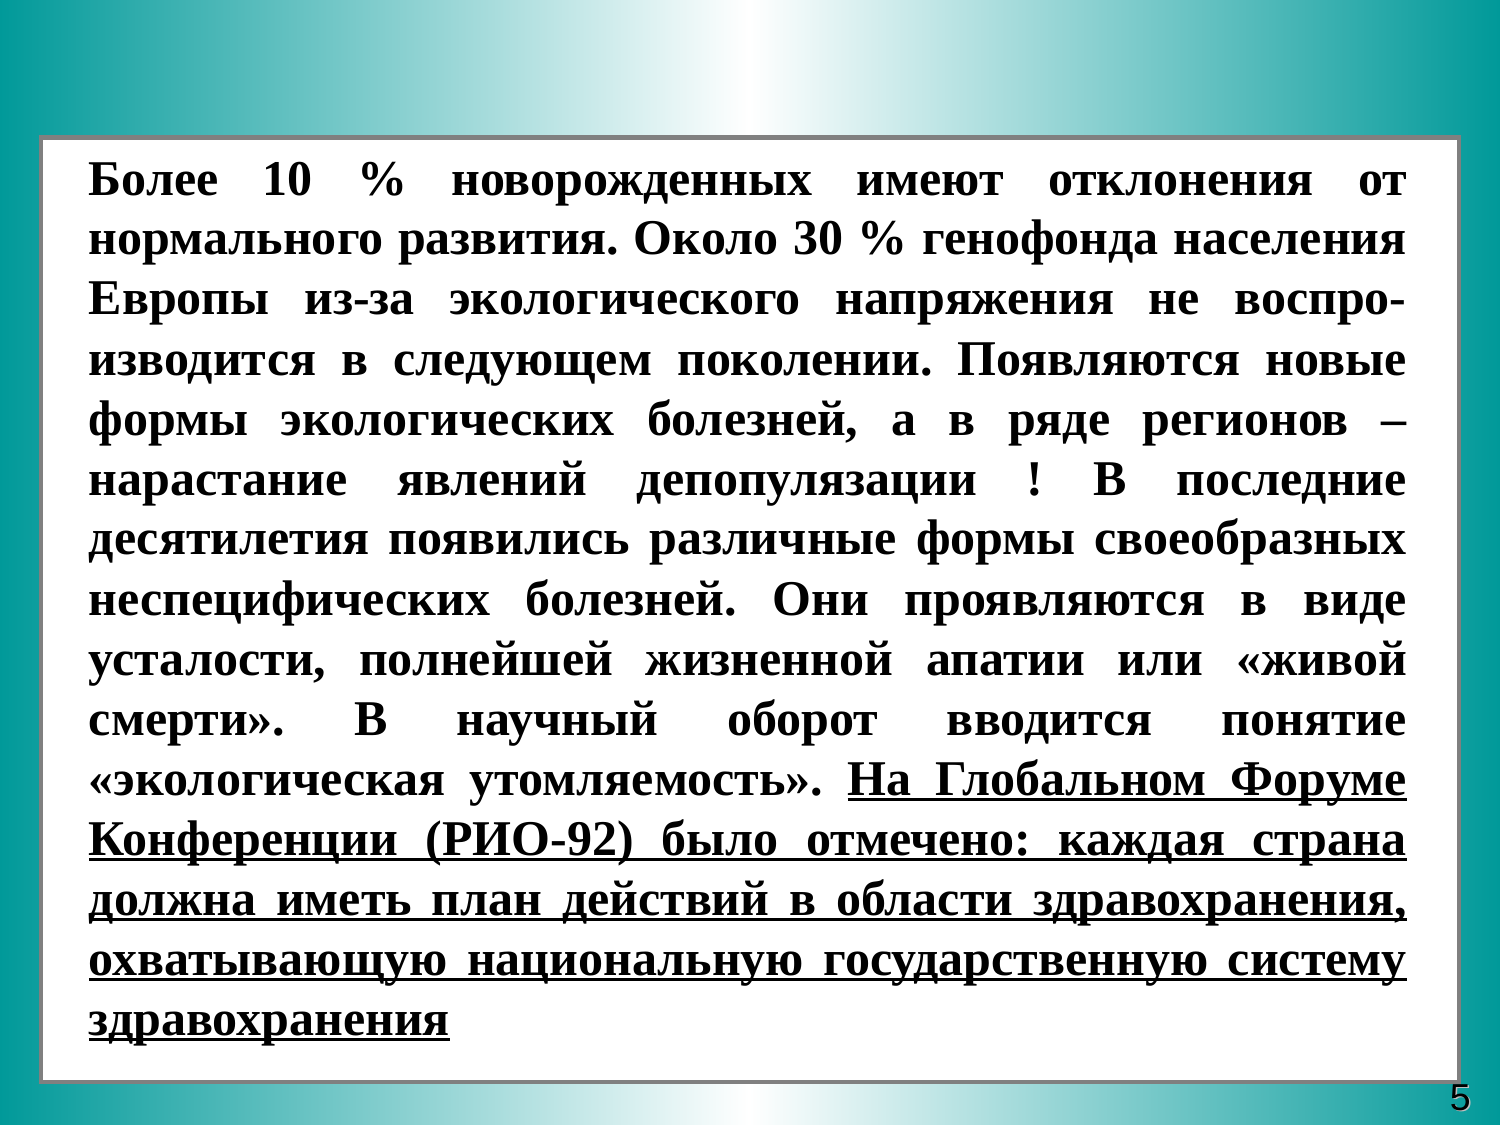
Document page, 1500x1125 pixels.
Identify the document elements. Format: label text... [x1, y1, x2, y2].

list [41, 137, 1459, 1083]
text_box Более 10 % новорожденных имеют отклонения от нормального развития. Около 30 % генофонда населения Европы из-за экологического напряжения не воспро-изводится в следующем поколении. Появляются новые формы экологических болезней, а в ряде регионов – нарастание явлений депопулязации ! В последние десятилетия появились различные формы своеобразных неспецифических болезней. Они проявляются в виде усталости, полнейшей жизненной апатии или «живой смерти». В научный оборот вводится понятие «экологическая утомляемость». На Глобальном Форуме Конференции (РИО-92) было отмечено: каждая страна должна иметь план действий в области здравохранения, охватывающую национальную государственную систему здравохранения [74, 137, 1441, 1053]
